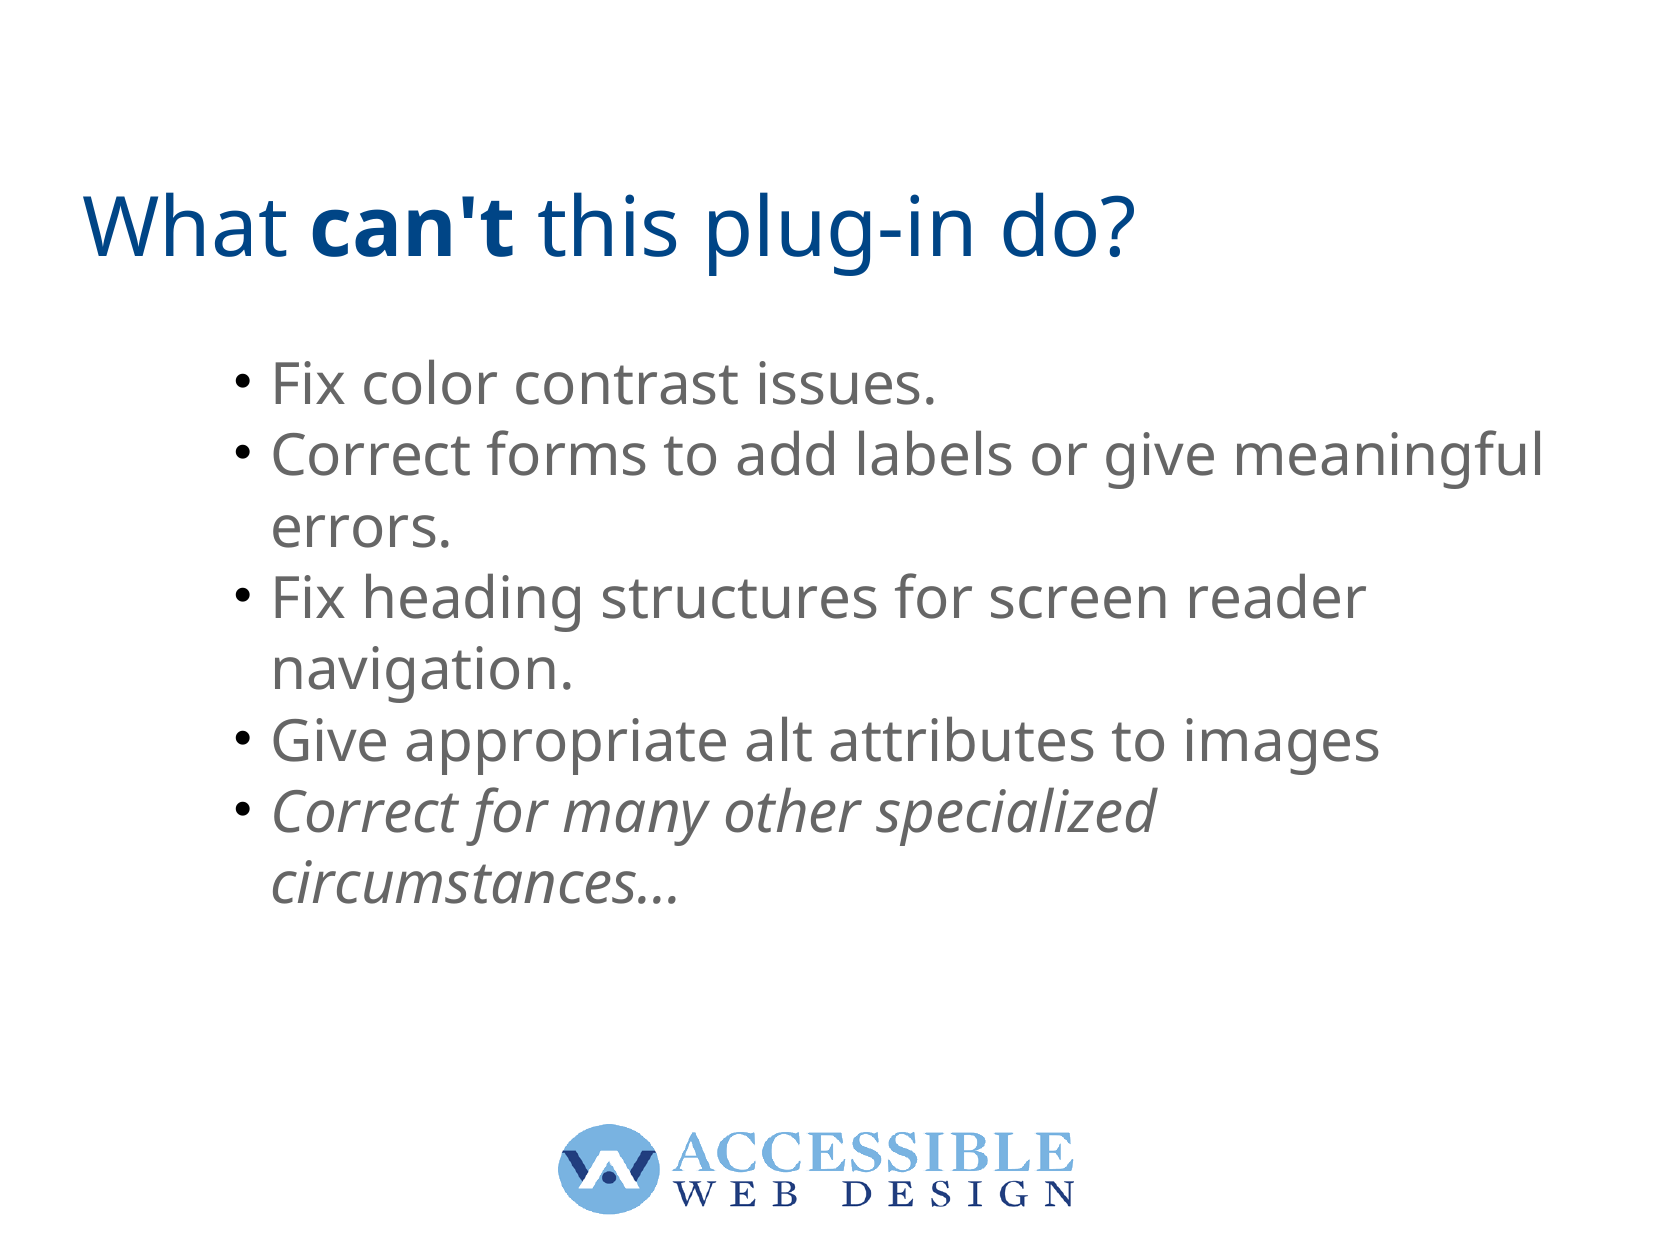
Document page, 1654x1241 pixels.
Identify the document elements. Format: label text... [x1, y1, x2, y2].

text_box What can't this plug-in do? Fix color contrast issues. Correct forms to add labels or give meaningful errors. Fix heading structures for screen reader navigation. Give appropriate alt attributes to images Correct for many other specialized circumstances... [82, 49, 1571, 1109]
picture [558, 1124, 1074, 1215]
